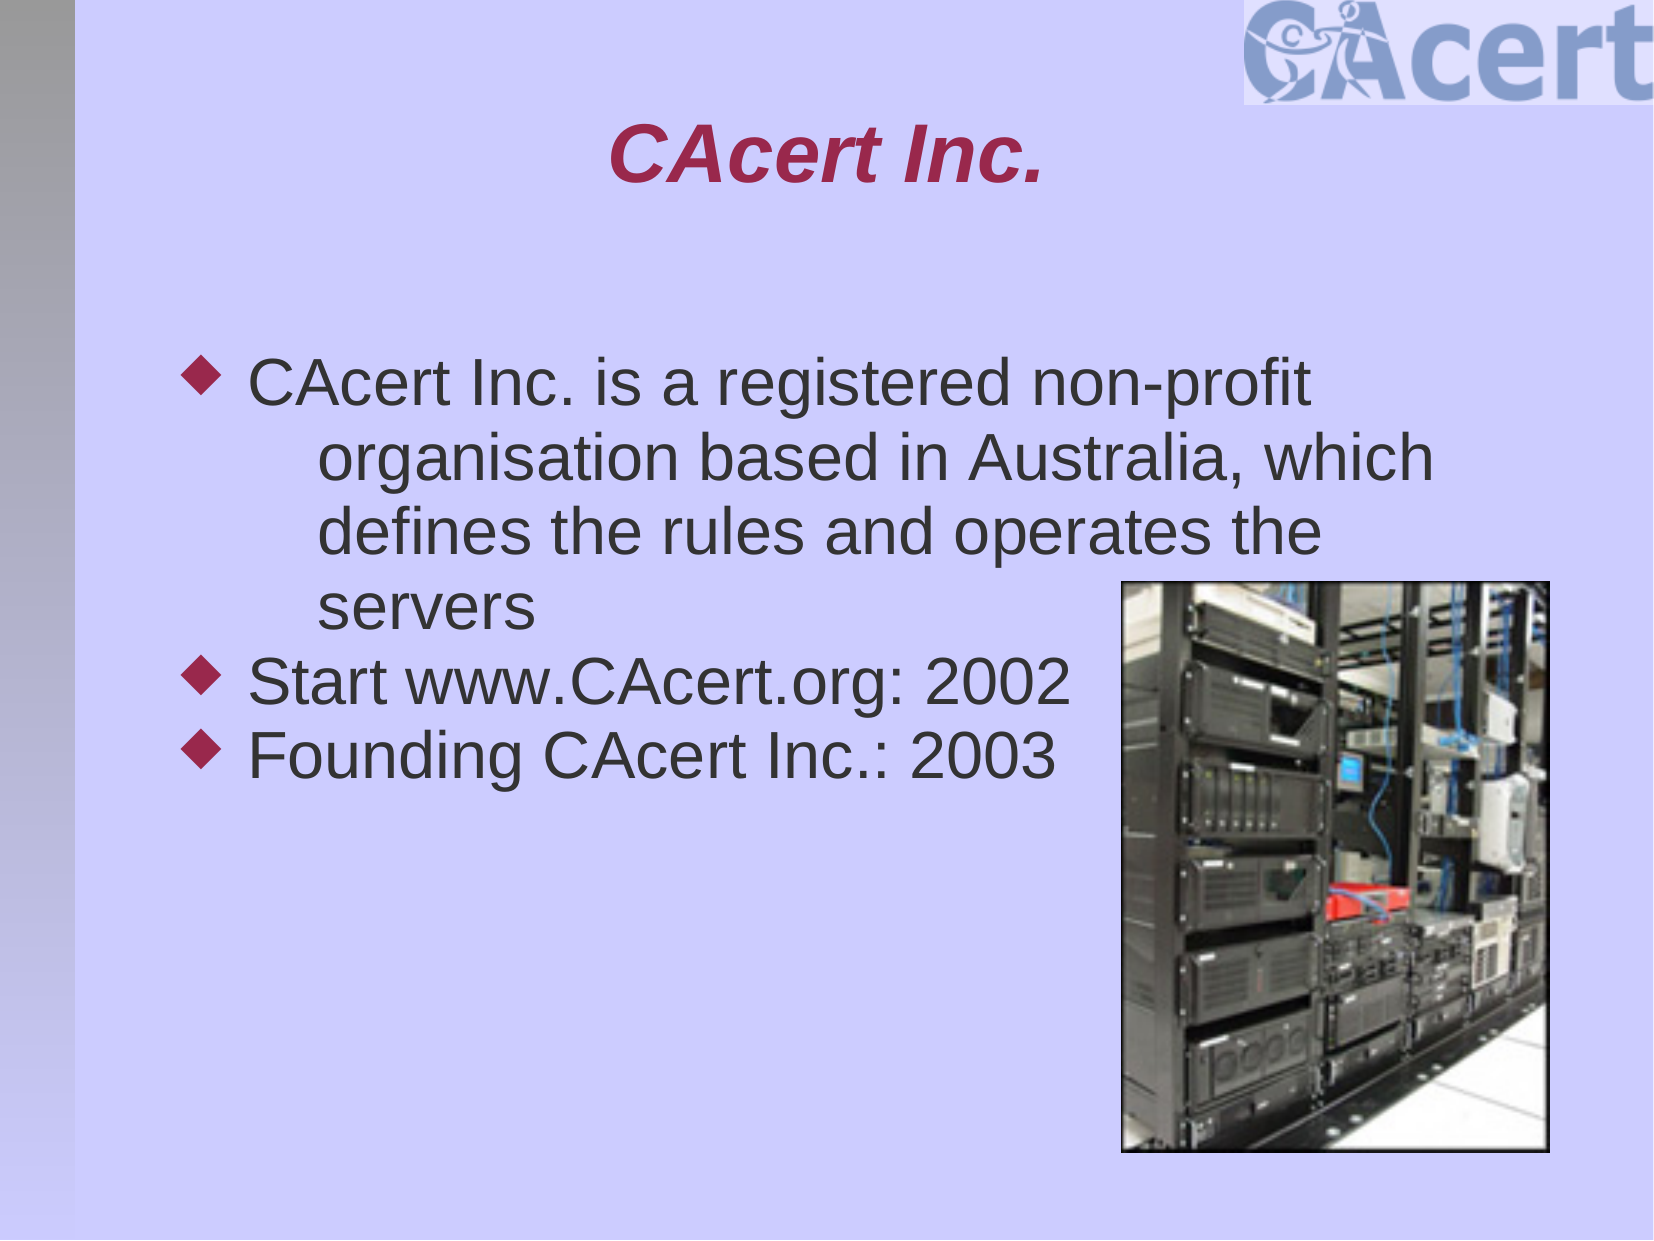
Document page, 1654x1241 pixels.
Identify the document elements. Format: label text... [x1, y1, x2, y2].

title CAcert Inc. [121, 49, 1534, 257]
list CAcert Inc. is a registered non-profit organisation based in Australia, which defines the rules and operates the servers Start www.CAcert.org: 2002 Founding CAcert Inc.: 2003 [152, 344, 1534, 1127]
picture [1121, 581, 1550, 1153]
